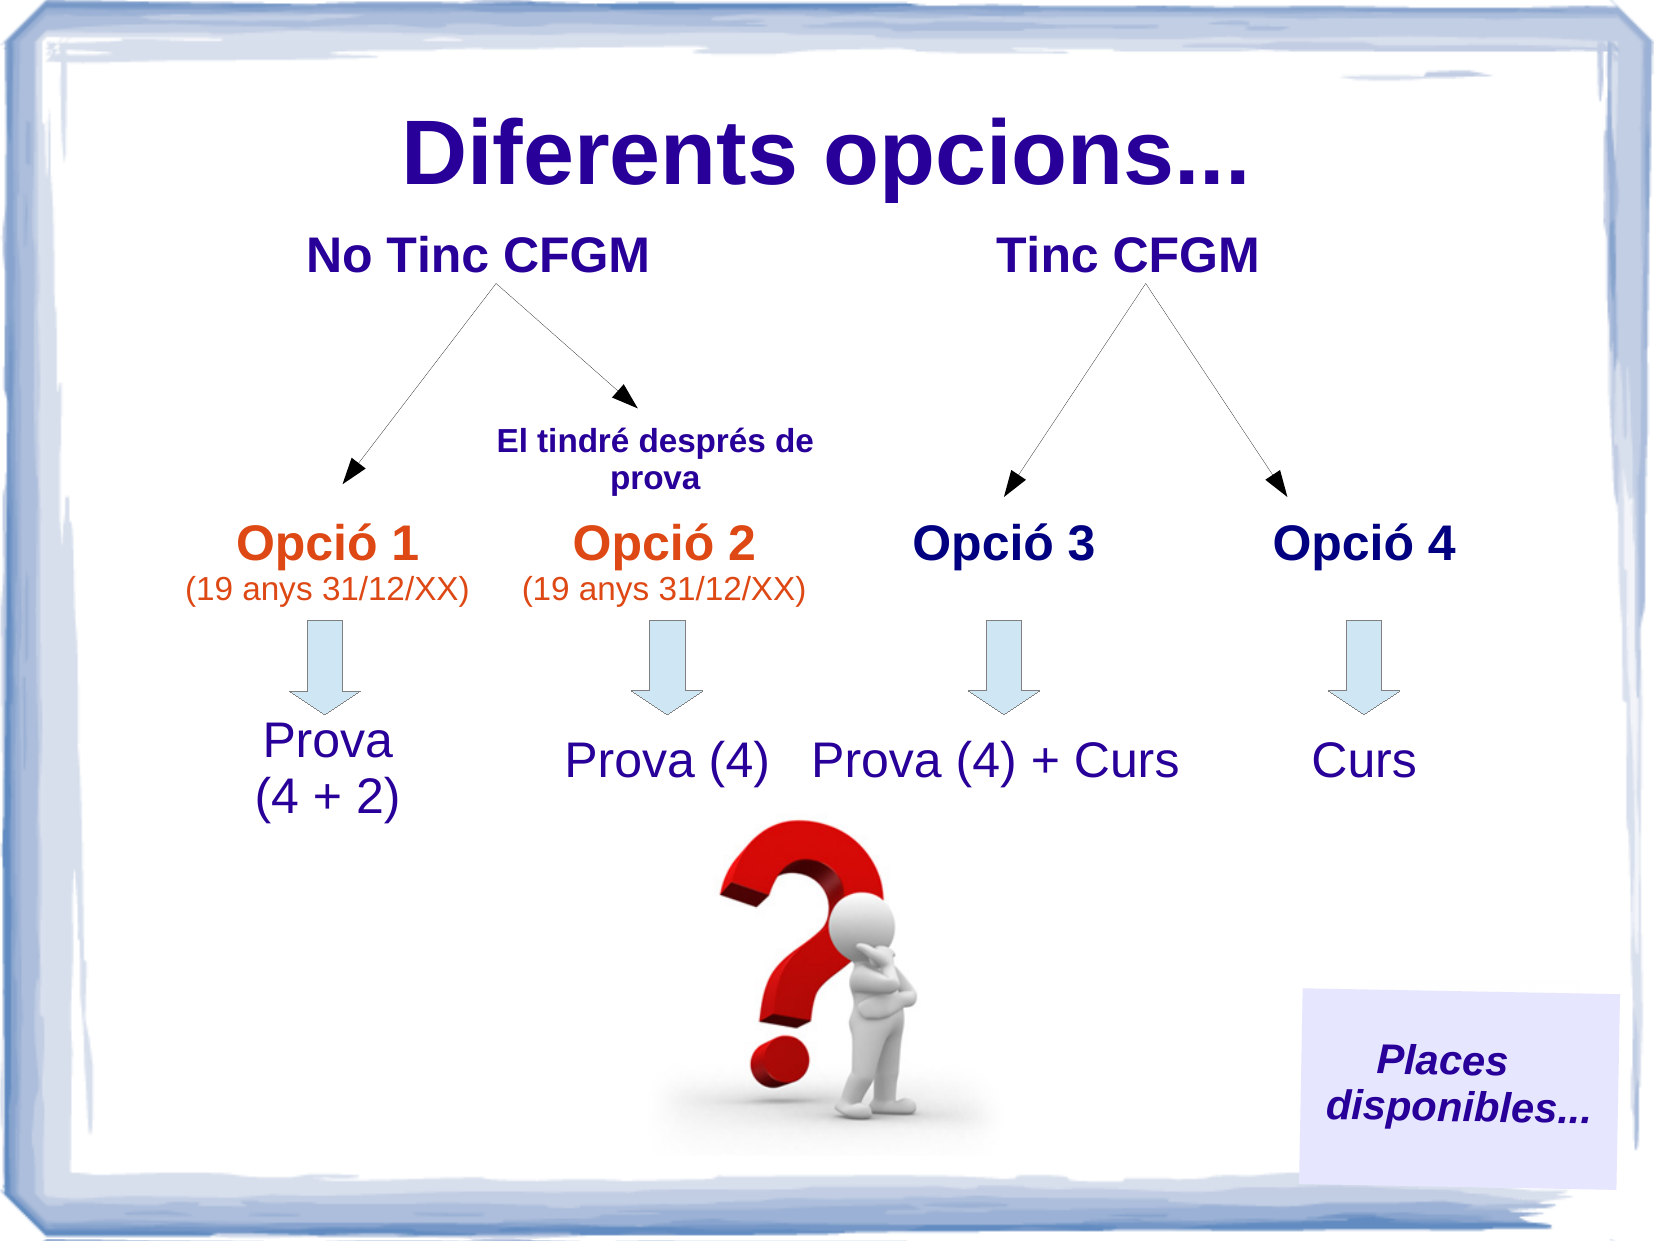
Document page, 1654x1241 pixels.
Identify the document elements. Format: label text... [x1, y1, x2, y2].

text_box El tindré després de prova [496, 422, 815, 498]
text_box [968, 620, 1040, 715]
text_box [1328, 620, 1400, 715]
text_box Prova (4) + Curs [804, 732, 1201, 805]
text_box Curs [1204, 732, 1524, 805]
text_box Opció 1 (19 anys 31/12/XX) [177, 514, 479, 608]
picture [0, 0, 1654, 1241]
text_box [631, 620, 703, 715]
text_box [289, 620, 361, 715]
text_box No Tinc CFGM [259, 227, 697, 284]
text_box Tinc CFGM [909, 227, 1347, 284]
text_box Prova (4) [525, 732, 804, 805]
text_box Places disponibles... [1299, 988, 1621, 1190]
text_box Opció 4 [1198, 514, 1530, 571]
text_box Prova (4 + 2) [242, 712, 414, 825]
text_box Opció 3 [838, 514, 1170, 571]
title Diferents opcions... [82, 49, 1571, 257]
text_box Opció 2 (19 anys 31/12/XX) [507, 514, 821, 608]
